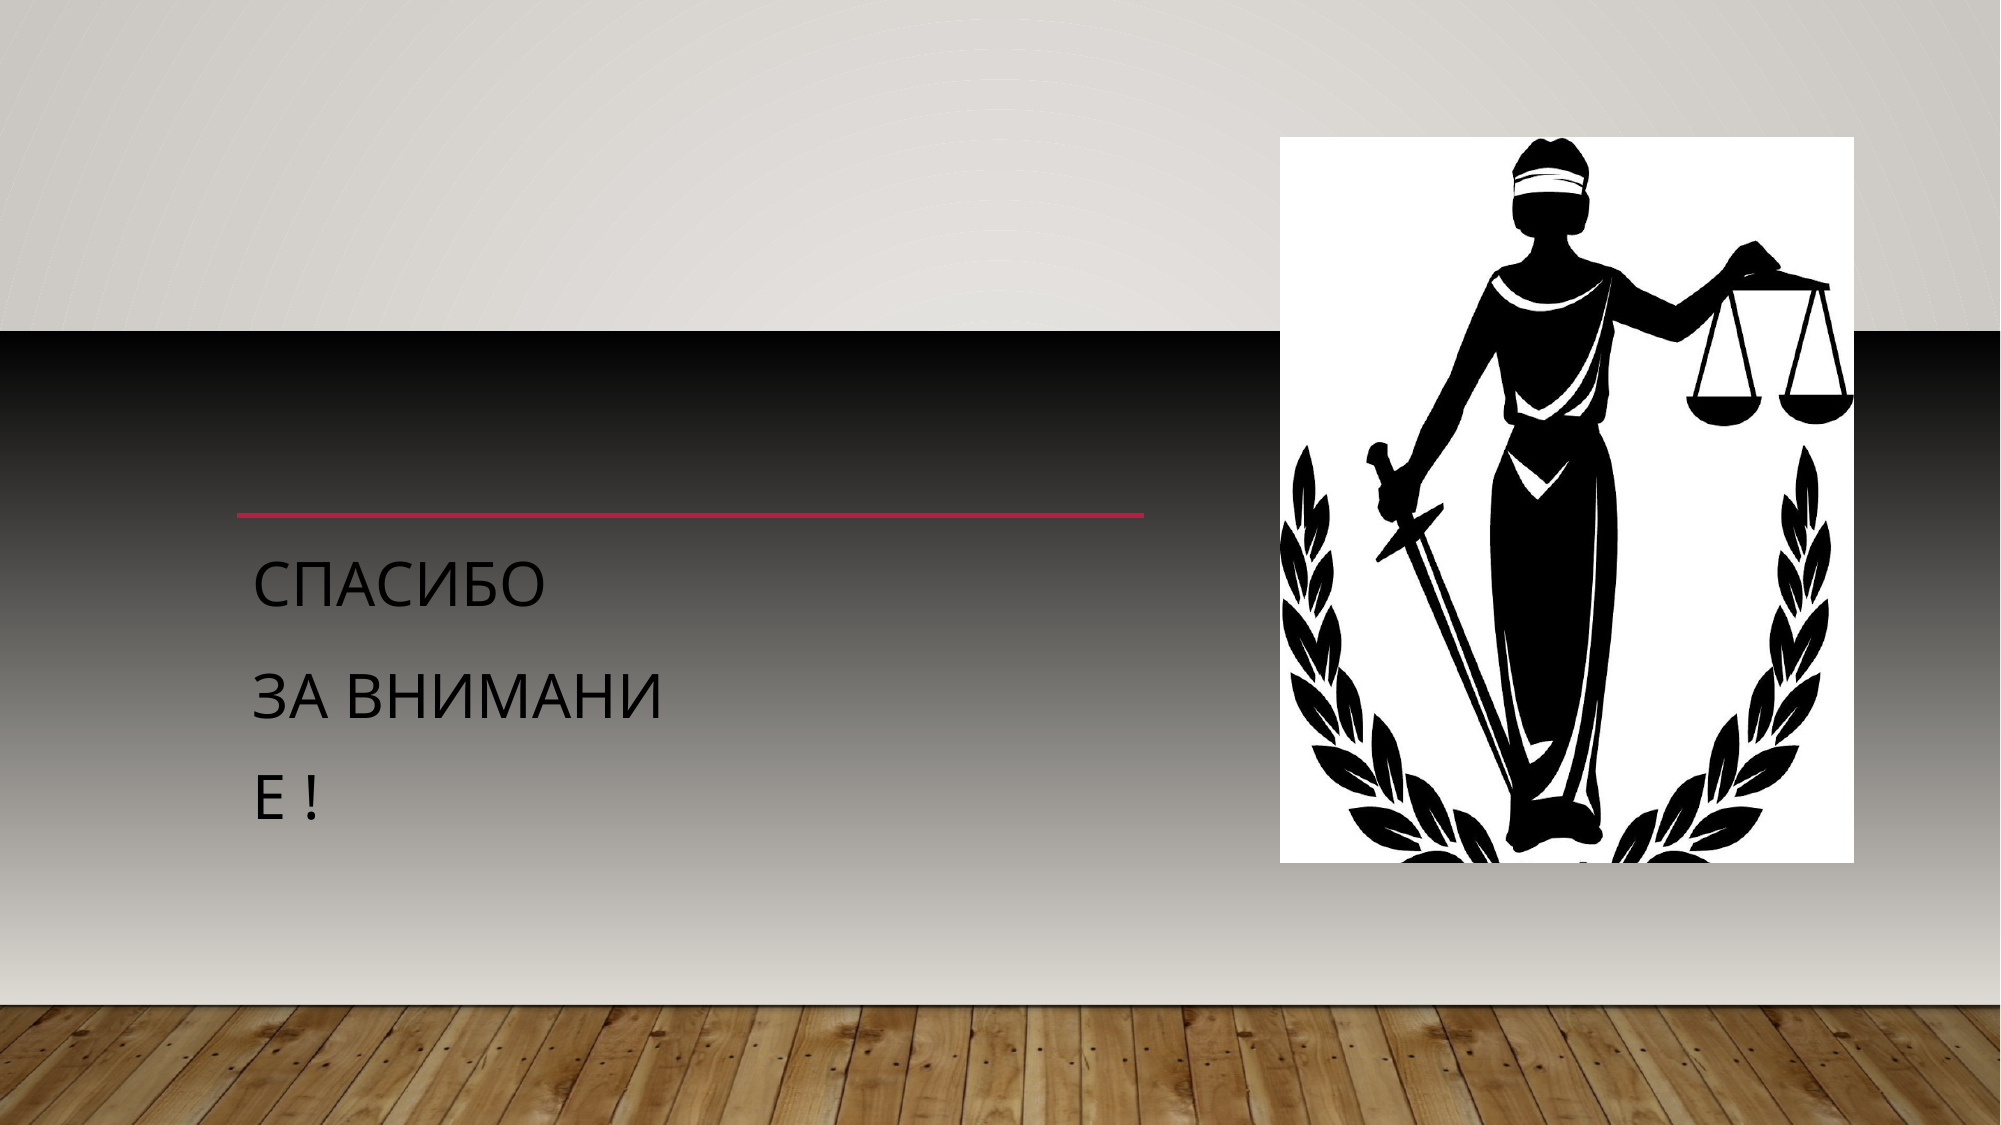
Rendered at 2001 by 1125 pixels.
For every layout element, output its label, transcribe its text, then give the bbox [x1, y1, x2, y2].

list СПАСИБО ЗА ВНИМАНИЕ ! [244, 0, 1136, 513]
picture [1280, 137, 1854, 863]
